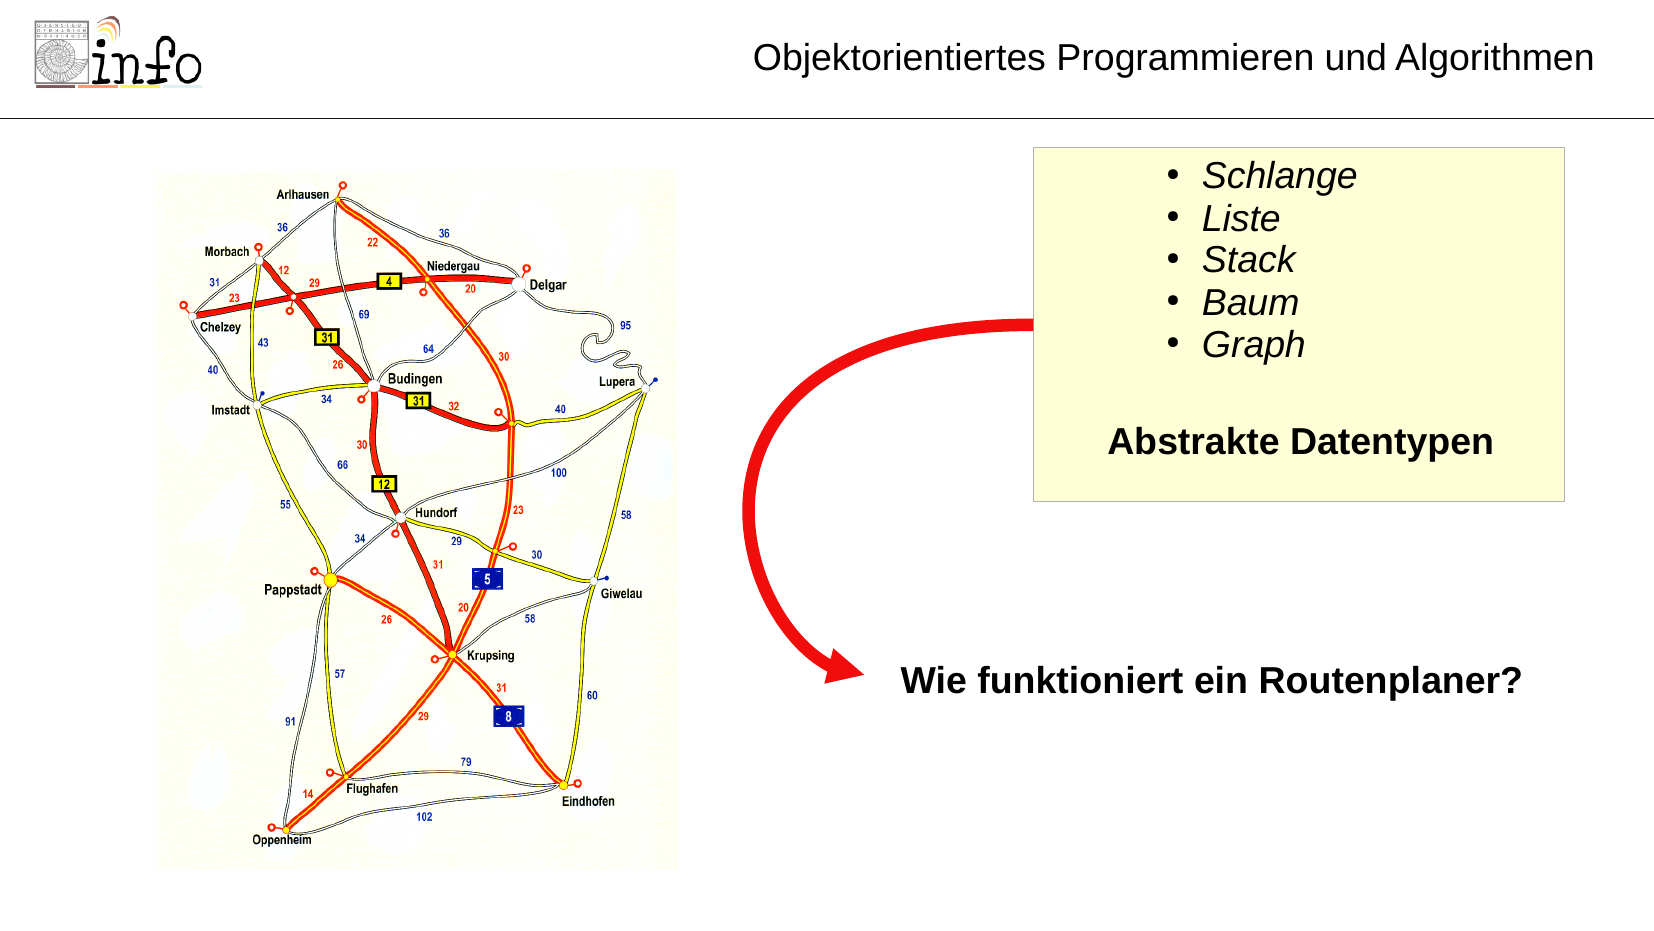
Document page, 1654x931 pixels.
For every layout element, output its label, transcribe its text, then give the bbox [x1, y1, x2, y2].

text_box Schlange Liste Stack Baum Graph [1151, 147, 1506, 373]
text_box Abstrakte Datentypen [1092, 413, 1536, 473]
picture [29, 16, 202, 89]
picture [81, 147, 680, 870]
text_box Objektorientiertes Programmieren und Algorithmen [738, 29, 1625, 89]
text_box [1033, 147, 1565, 502]
text_box Wie funktioniert ein Routenplaner? [885, 651, 1625, 709]
